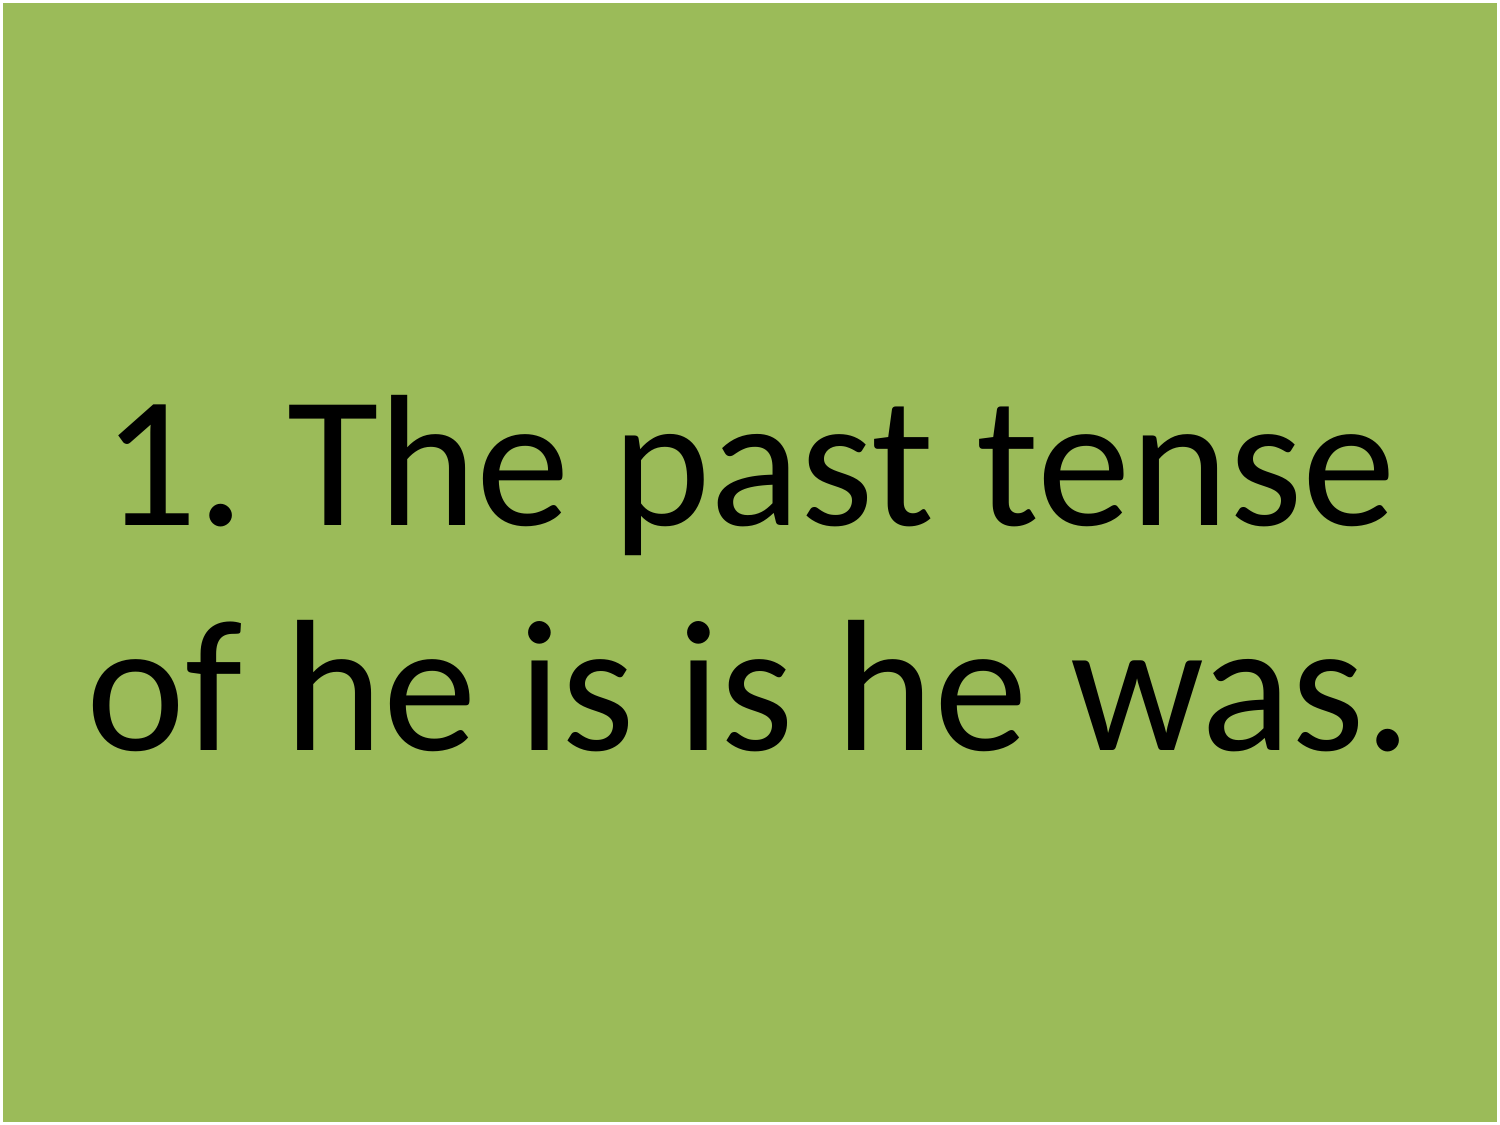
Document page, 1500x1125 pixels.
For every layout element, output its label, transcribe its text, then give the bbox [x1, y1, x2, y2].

title 1. The past tense of he is is he was. [0, 0, 1500, 1125]
